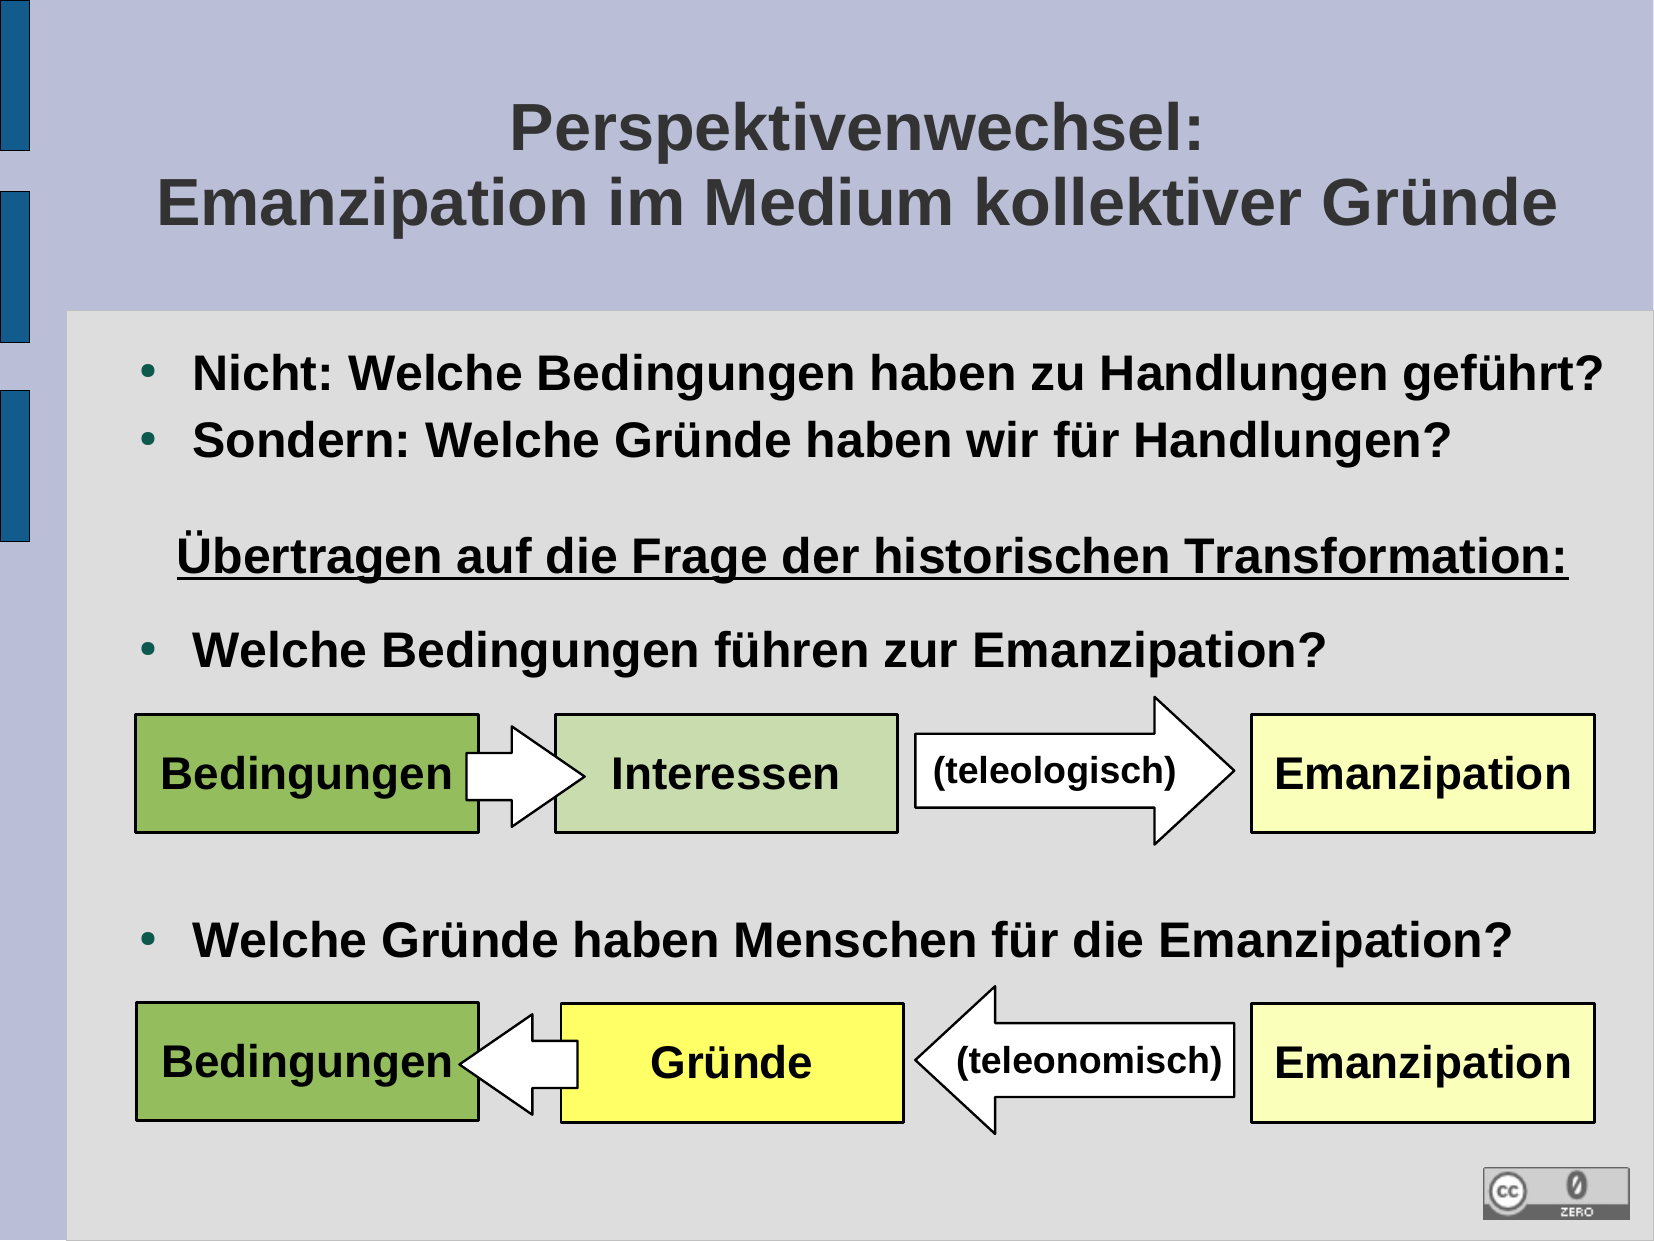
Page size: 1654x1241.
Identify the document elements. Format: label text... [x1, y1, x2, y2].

text_box Gründe [561, 1003, 904, 1123]
list Nicht: Welche Bedingungen haben zu Handlungen geführt? Sondern: Welche Gründe haben wir für Handlungen? Übertragen auf die Frage der historischen Transformation: Welche Bedingungen führen zur Emanzipation? Welche Gründe haben Menschen für die Emanzipation? [121, 344, 1625, 1152]
picture [1483, 1167, 1630, 1220]
text_box Emanzipation [1251, 714, 1595, 833]
text_box (teleologisch) [915, 696, 1235, 845]
text_box Interessen [555, 714, 898, 833]
text_box [466, 726, 585, 827]
text_box Bedingungen [135, 714, 479, 833]
text_box [459, 1014, 578, 1115]
title Perspektivenwechsel: Emanzipation im Medium kollektiver Gründe [121, 61, 1595, 269]
text_box Emanzipation [1251, 1003, 1595, 1123]
text_box Bedingungen [136, 1002, 479, 1121]
text_box (teleonomisch) [915, 986, 1235, 1134]
